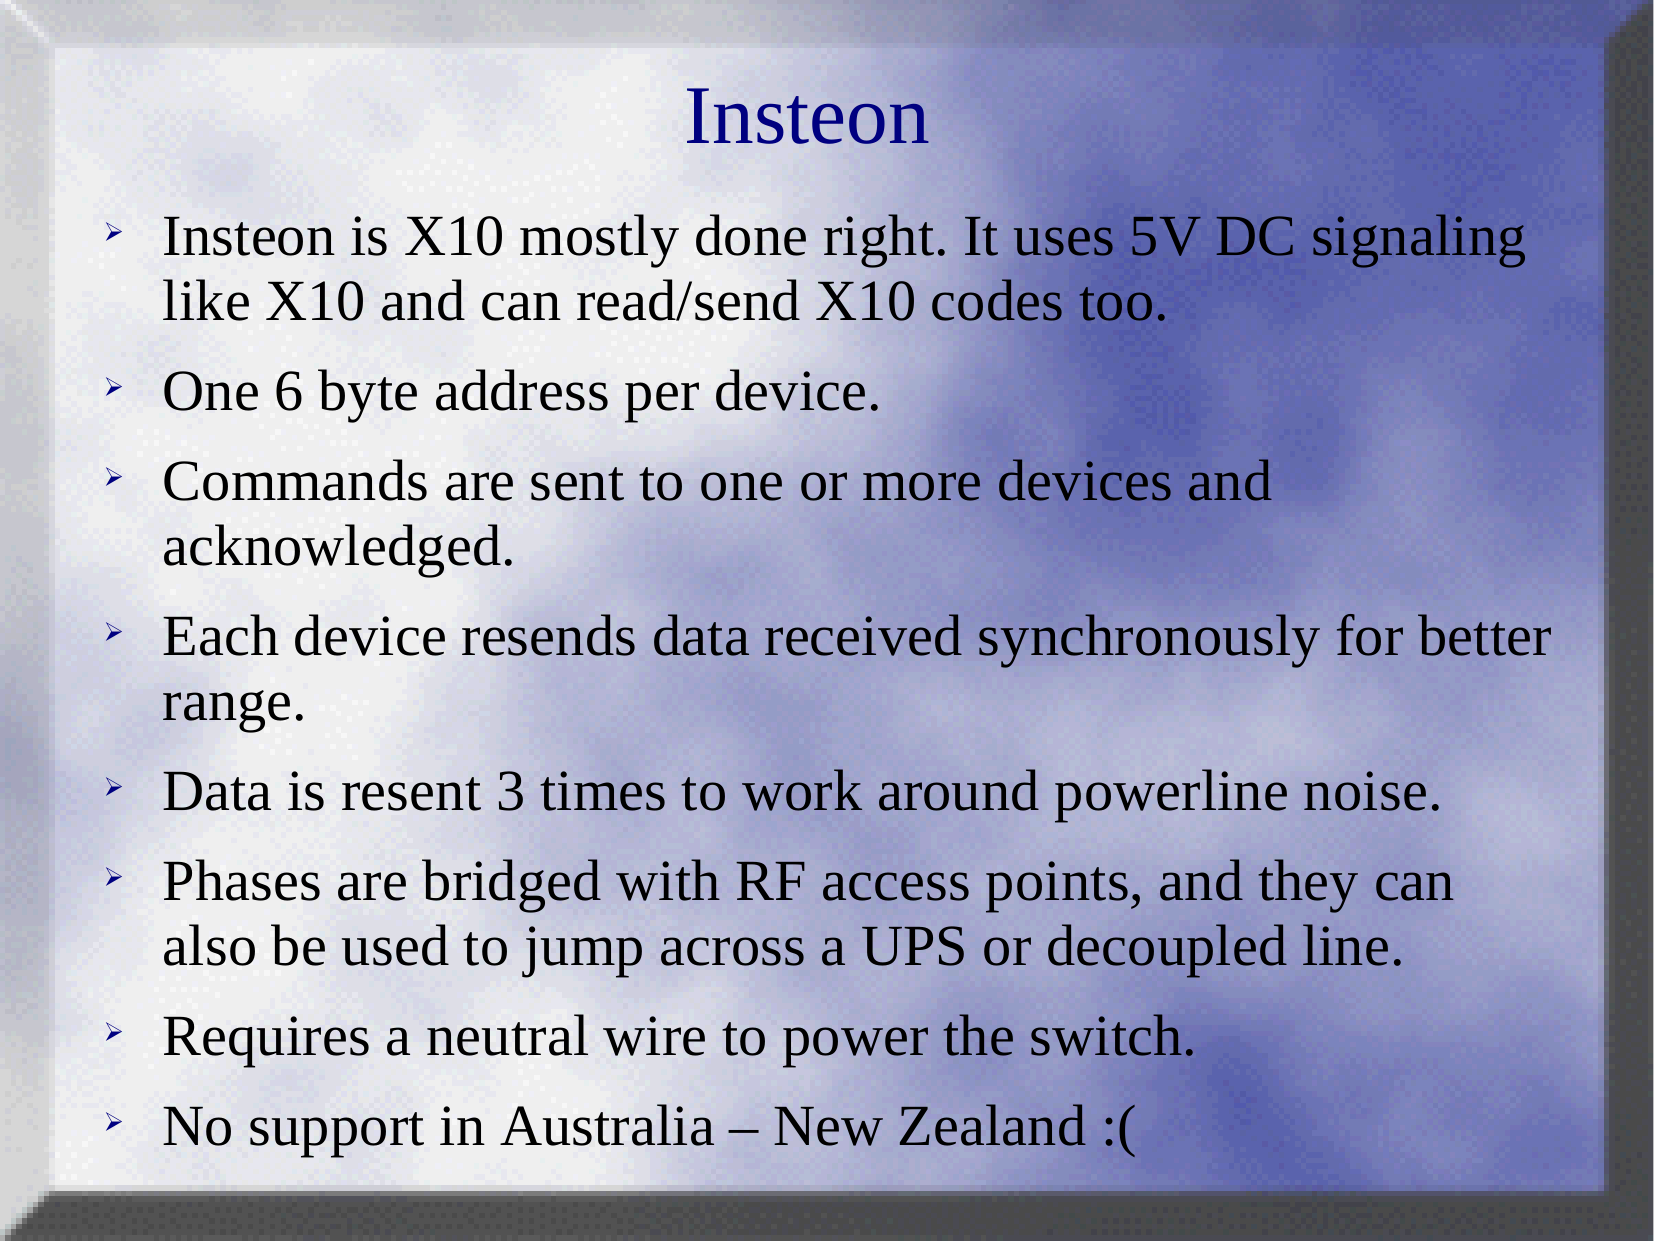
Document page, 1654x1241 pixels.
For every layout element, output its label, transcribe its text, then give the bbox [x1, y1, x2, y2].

list Insteon is X10 mostly done right. It uses 5V DC signaling like X10 and can read/send X10 codes too. One 6 byte address per device. Commands are sent to one or more devices and acknowledged. Each device resends data received synchronously for better range. Data is resent 3 times to work around powerline noise. Phases are bridged with RF access points, and they can also be used to jump across a UPS or decoupled line. Requires a neutral wire to power the switch. No support in Australia – New Zealand :( [103, 203, 1560, 1159]
picture [0, 0, 1654, 1241]
title Insteon [188, 61, 1427, 169]
